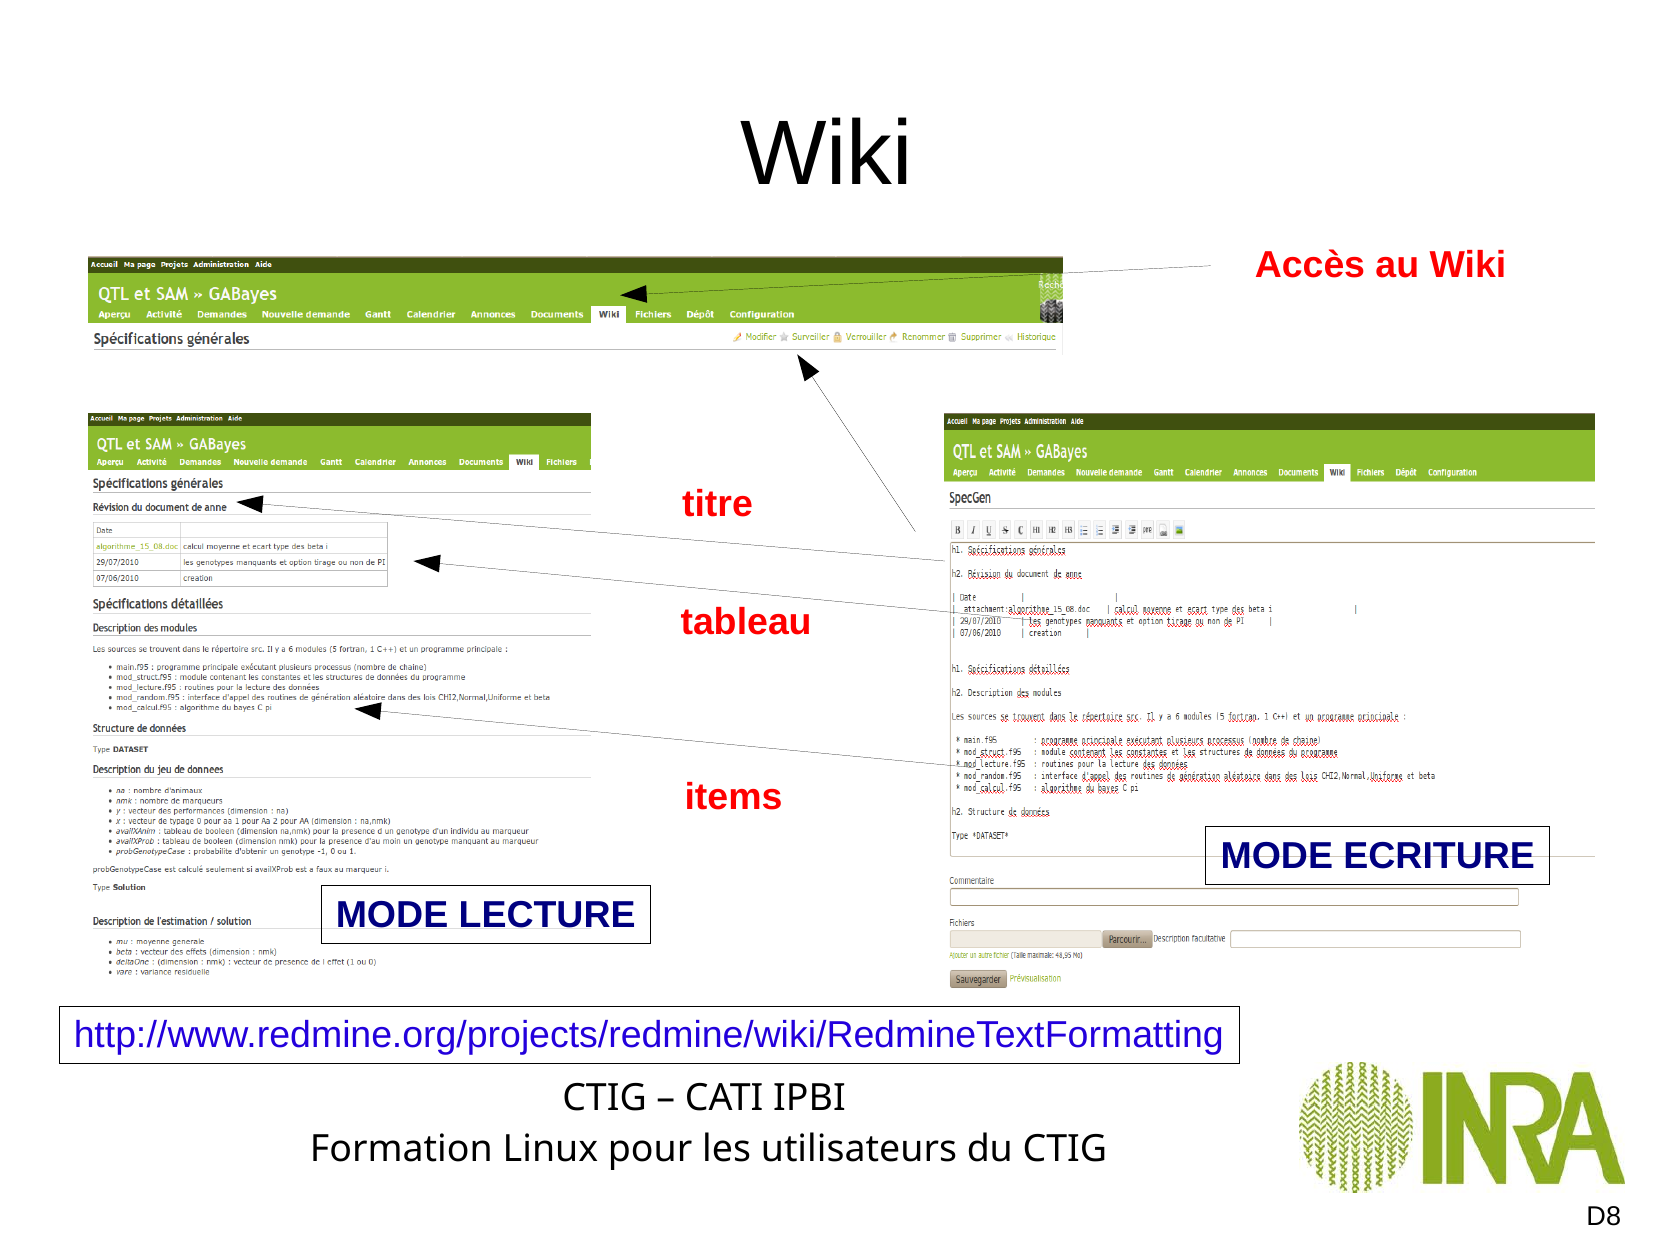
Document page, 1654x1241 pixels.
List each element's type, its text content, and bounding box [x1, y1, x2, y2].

text_box titre [667, 474, 768, 533]
text_box D<numéro> [1571, 1193, 1654, 1239]
text_box Accès au Wiki [1240, 236, 1521, 295]
text_box http://www.redmine.org/projects/redmine/wiki/RedmineTextFormatting [59, 1006, 1237, 1064]
picture [1299, 1062, 1625, 1193]
picture [88, 256, 1063, 355]
text_box CTIG – CATI IPBI Formation Linux pour les utilisateurs du CTIG [295, 1062, 1259, 1184]
text_box tableau [665, 592, 827, 651]
picture [944, 413, 1595, 1004]
title Wiki [82, 56, 1571, 250]
picture [88, 413, 591, 975]
text_box items [669, 767, 798, 826]
text_box MODE LECTURE [321, 885, 651, 944]
text_box MODE ECRITURE [1205, 826, 1550, 885]
